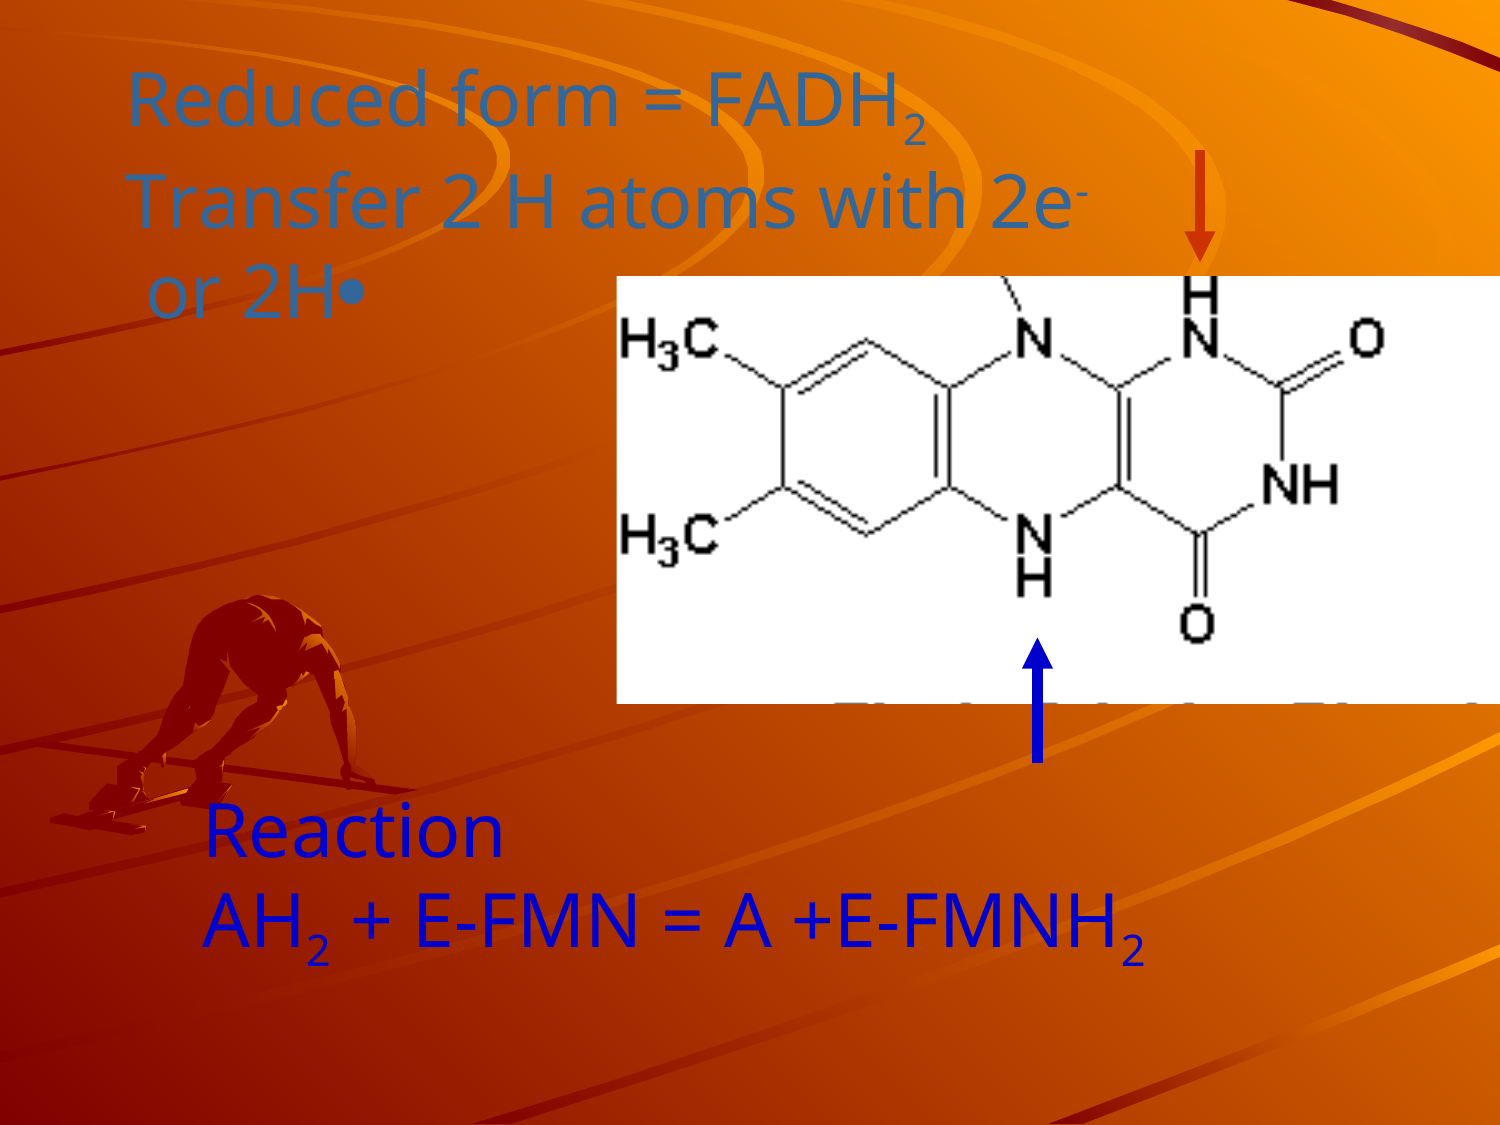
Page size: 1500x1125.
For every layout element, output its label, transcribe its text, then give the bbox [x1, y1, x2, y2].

text_box Reduced form = FADH2 Transfer 2 H atoms with 2e- or 2H [110, 43, 1105, 342]
picture [616, 276, 1500, 704]
text_box Reaction AH2 + E-FMN = A +E-FMNH2 [187, 774, 1215, 983]
